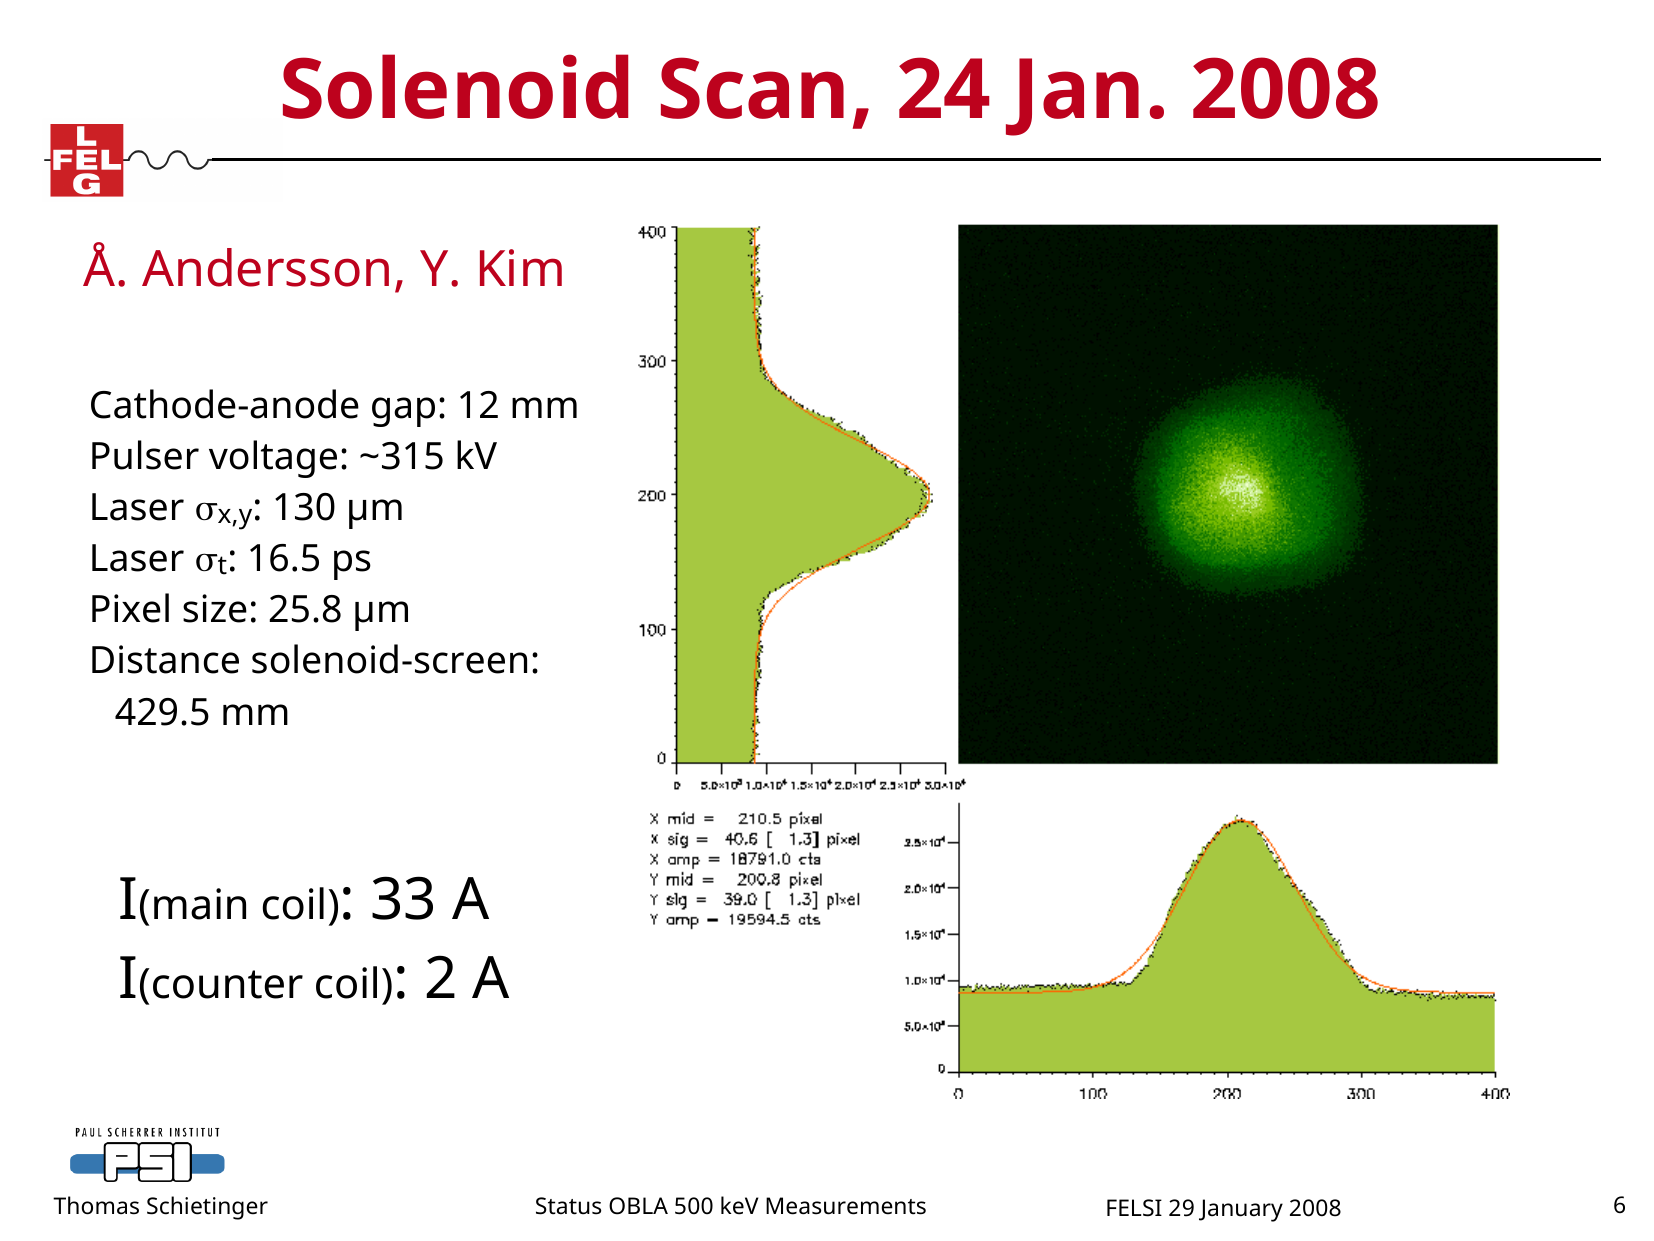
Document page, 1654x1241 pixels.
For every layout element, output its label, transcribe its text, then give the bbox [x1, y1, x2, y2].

text_box Å. Andersson, Y. Kim [79, 232, 568, 295]
picture [42, 118, 283, 202]
picture [637, 213, 1510, 1099]
title Solenoid Scan, 24 Jan. 2008 [124, 17, 1537, 156]
picture [61, 1115, 235, 1190]
text_box Cathode-anode gap: 12 mm Pulser voltage: ~315 kV Laser x,y: 130 µm Laser t: 16.5 ps Pixel size: 25.8 µm Distance solenoid-screen: 429.5 mm [85, 378, 611, 704]
text_box I(main coil): 33 A I(counter coil): 2 A [114, 857, 561, 992]
